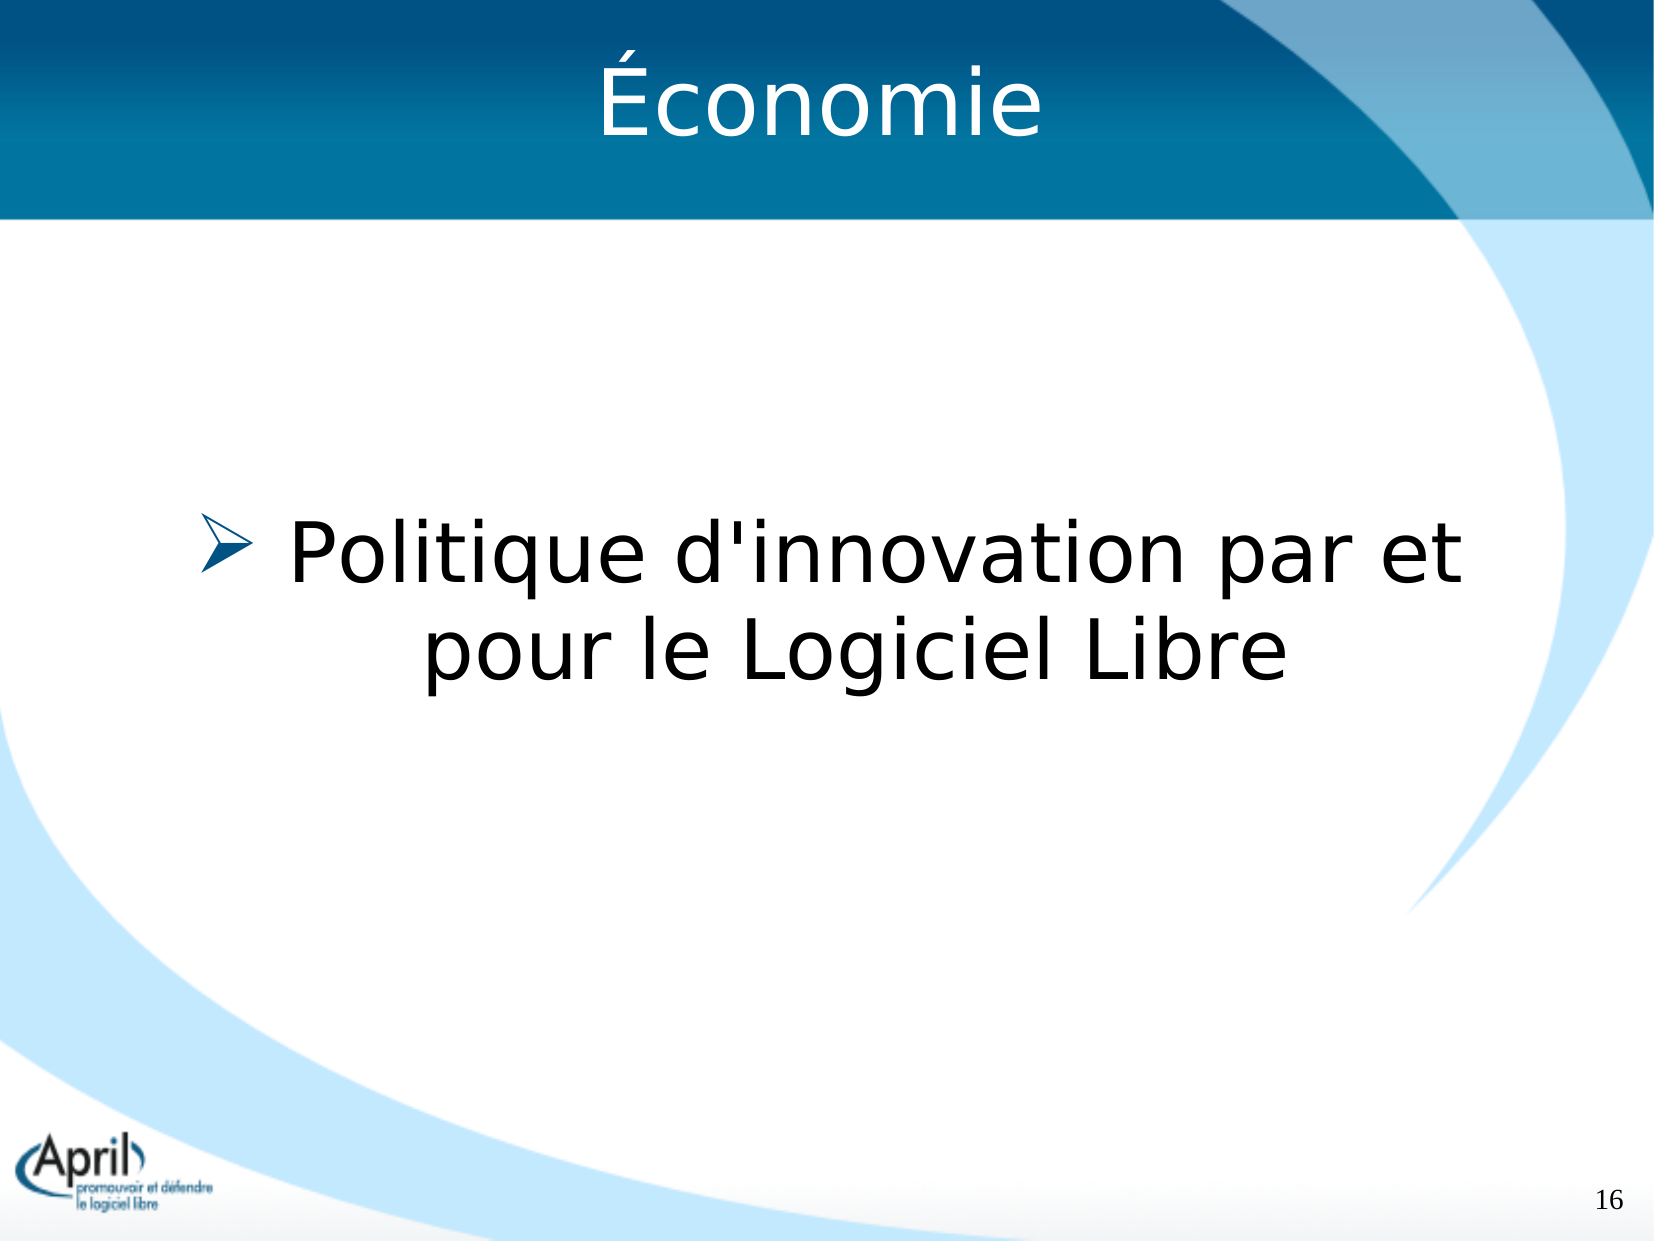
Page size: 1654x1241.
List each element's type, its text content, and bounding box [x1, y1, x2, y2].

picture [0, 0, 1654, 1241]
title Économie [76, 7, 1565, 200]
list Politique d'innovation par et pour le Logiciel Libre [76, 382, 1565, 945]
